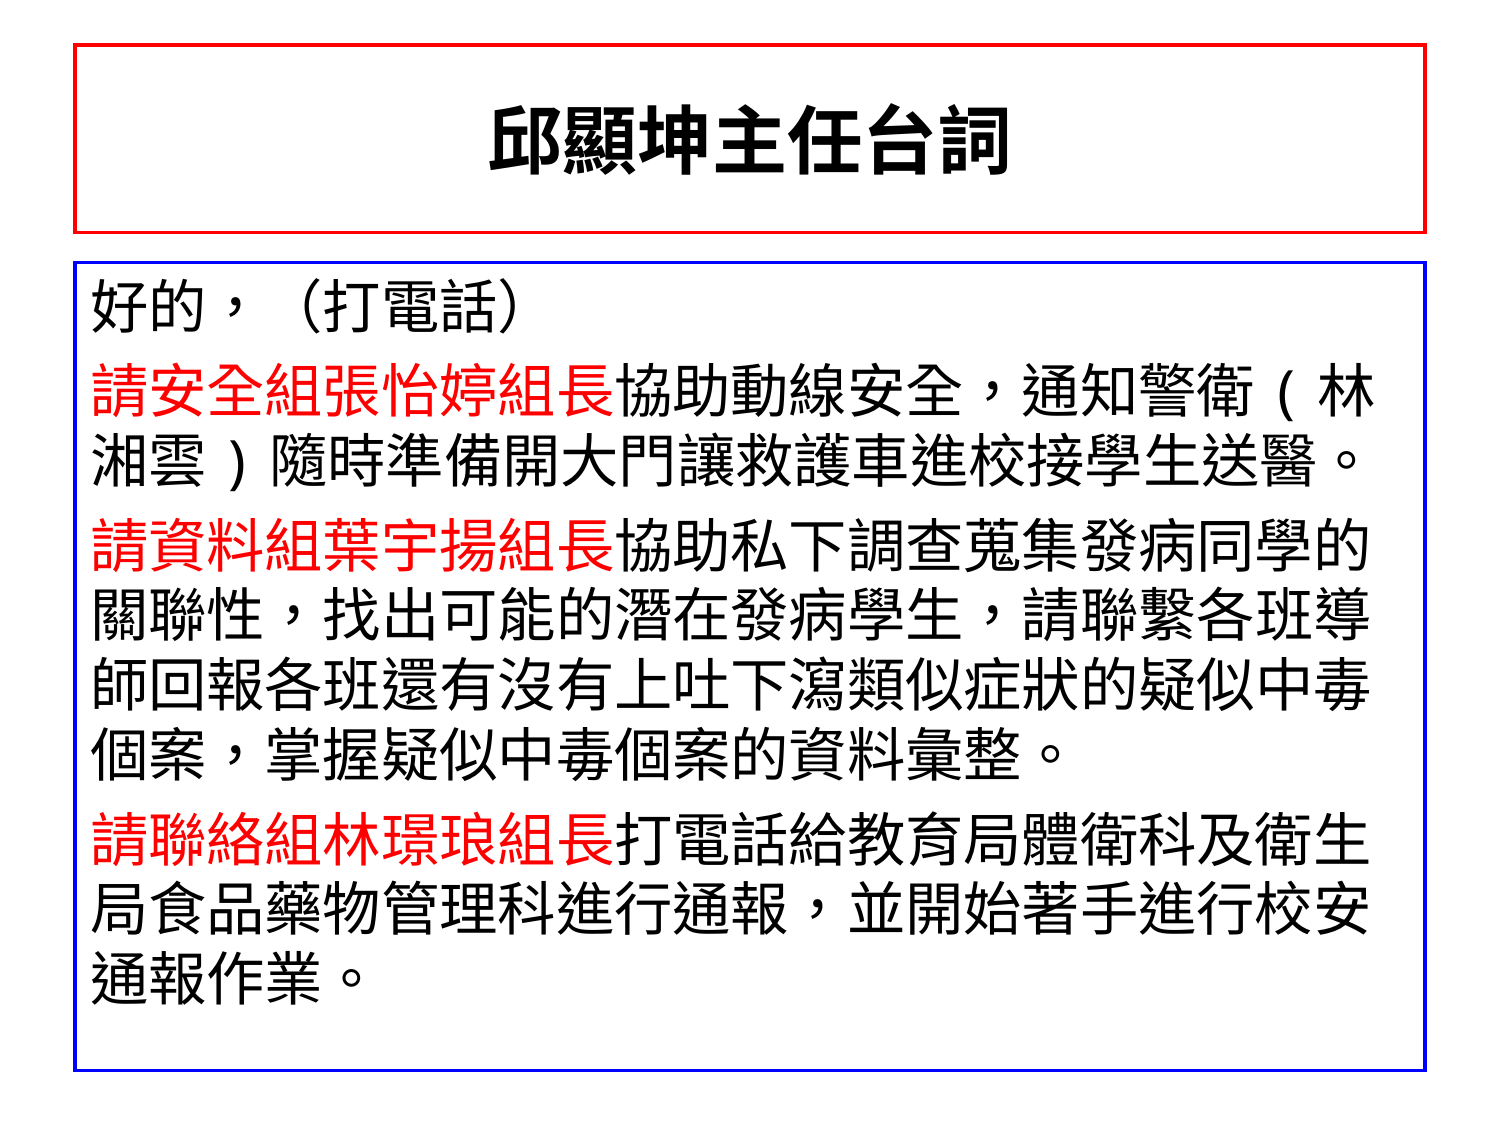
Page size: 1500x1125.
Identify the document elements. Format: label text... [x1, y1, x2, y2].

title 邱顯坤主任台詞 [75, 45, 1426, 233]
list 好的，（打電話） 請安全組張怡婷組長協助動線安全，通知警衛(林湘雲)隨時準備開大門讓救護車進校接學生送醫。 請資料組葉宇揚組長協助私下調查蒐集發病同學的關聯性，找出可能的潛在發病學生，請聯繫各班導師回報各班還有沒有上吐下瀉類似症狀的疑似中毒個案，掌握疑似中毒個案的資料彙整。 請聯絡組林璟琅組長打電話給教育局體衛科及衛生局食品藥物管理科進行通報，並開始著手進行校安通報作業。 [75, 262, 1426, 1071]
